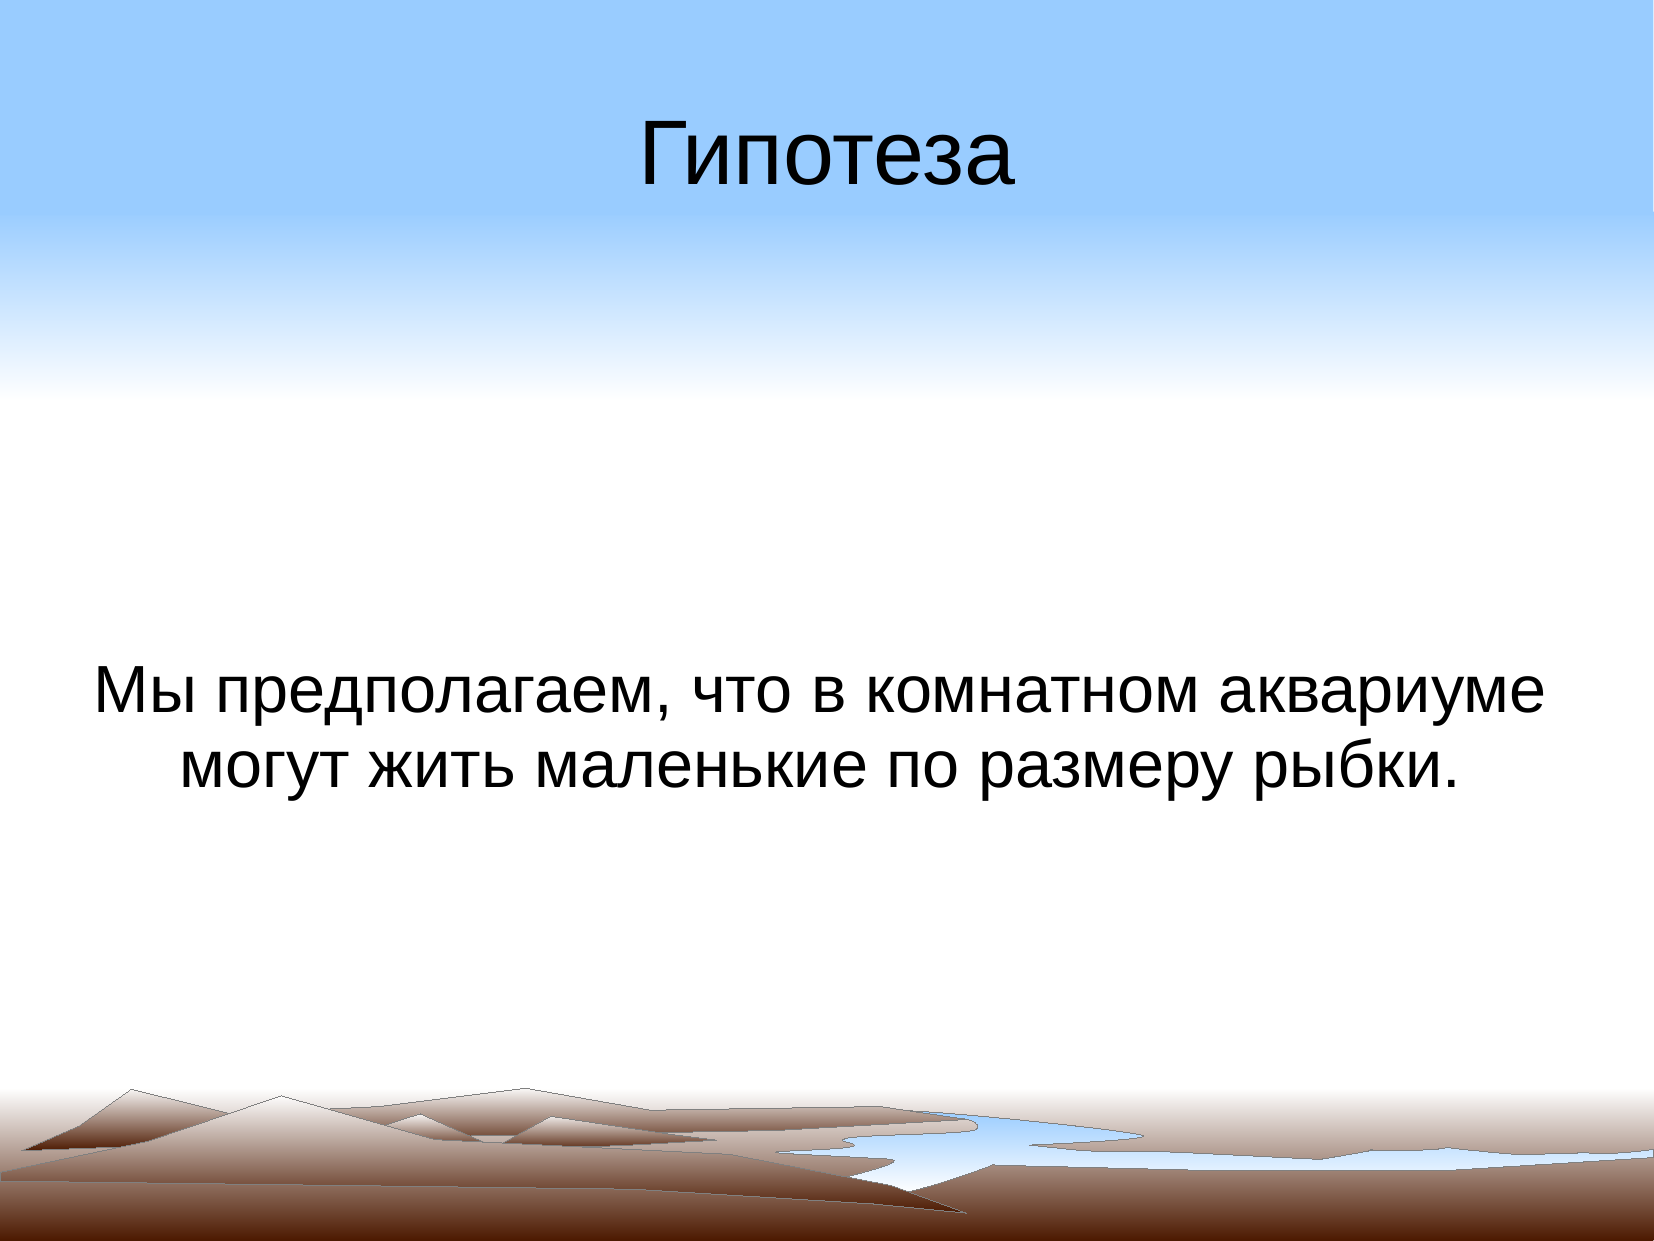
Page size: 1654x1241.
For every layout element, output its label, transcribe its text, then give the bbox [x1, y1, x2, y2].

title Гипотеза [82, 56, 1571, 250]
subtitle Мы предполагаем, что в комнатном аквариуме могут жить маленькие по размеру рыбки. [76, 324, 1565, 1129]
